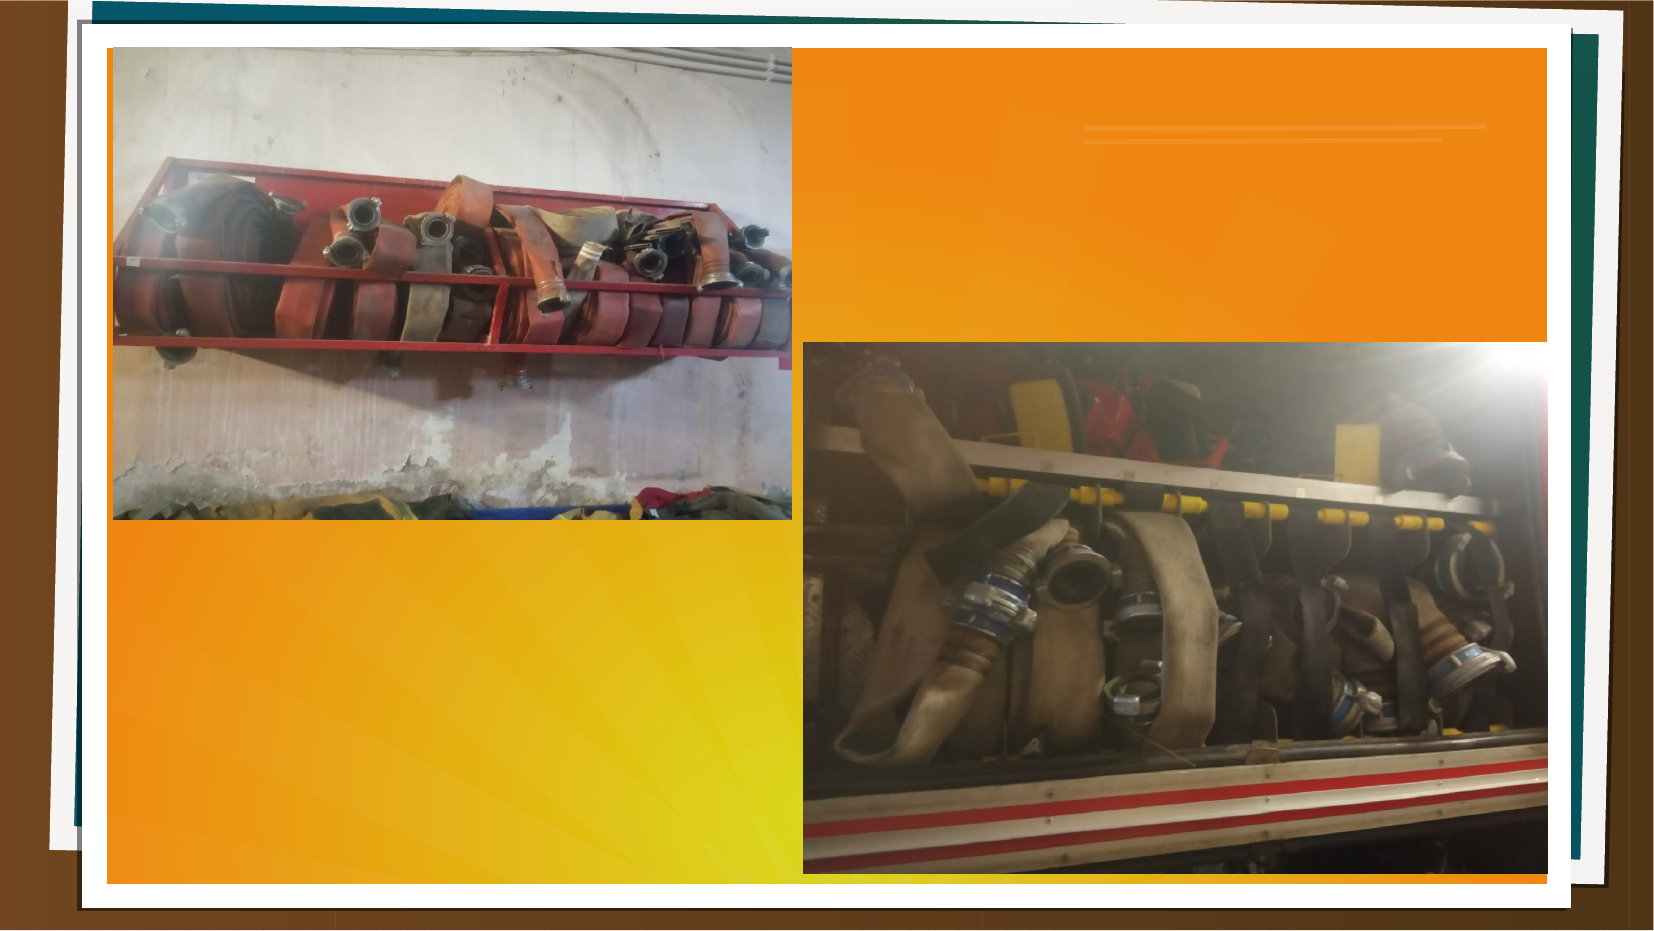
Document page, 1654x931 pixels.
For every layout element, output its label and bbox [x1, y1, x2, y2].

picture [803, 342, 1548, 875]
picture [113, 47, 792, 520]
